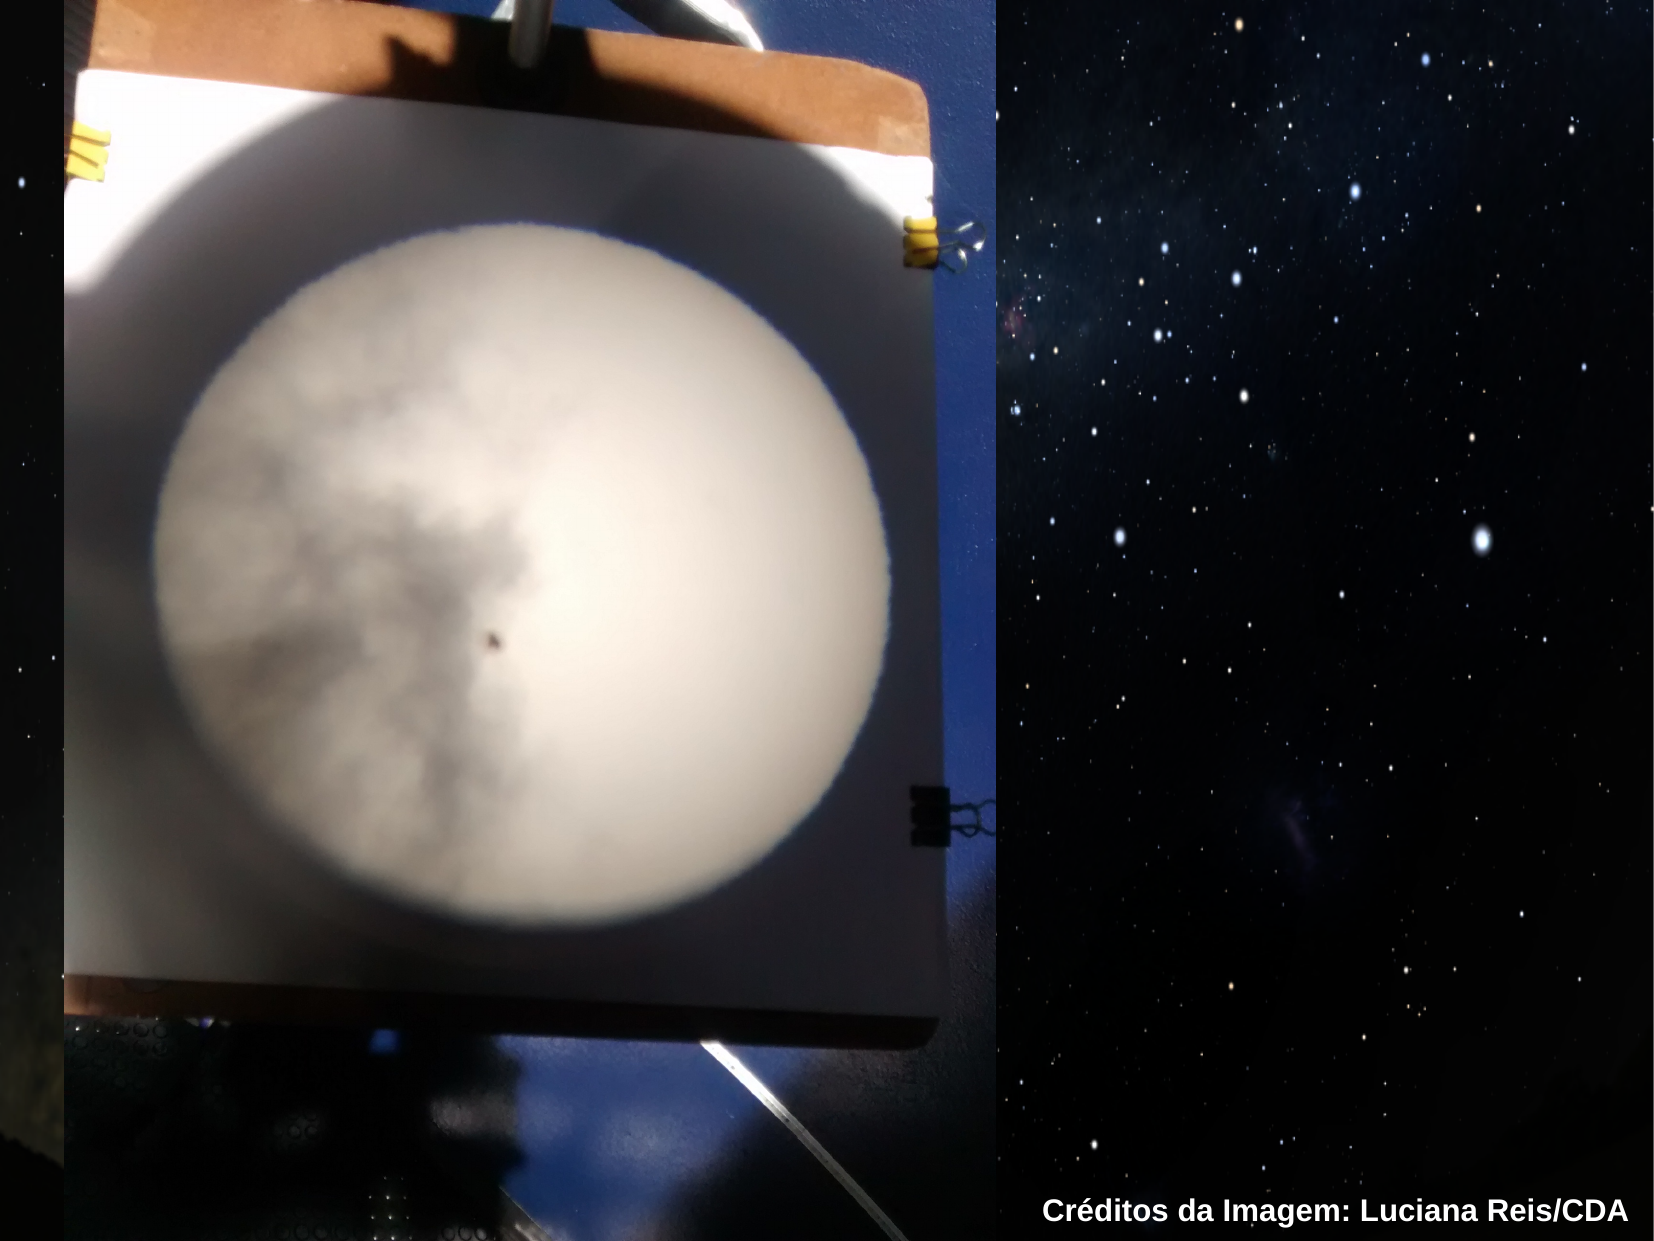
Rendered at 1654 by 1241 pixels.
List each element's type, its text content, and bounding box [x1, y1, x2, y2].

text_box Créditos da Imagem: Luciana Reis/CDA [0, 1193, 1631, 1241]
picture [0, 0, 1654, 1241]
